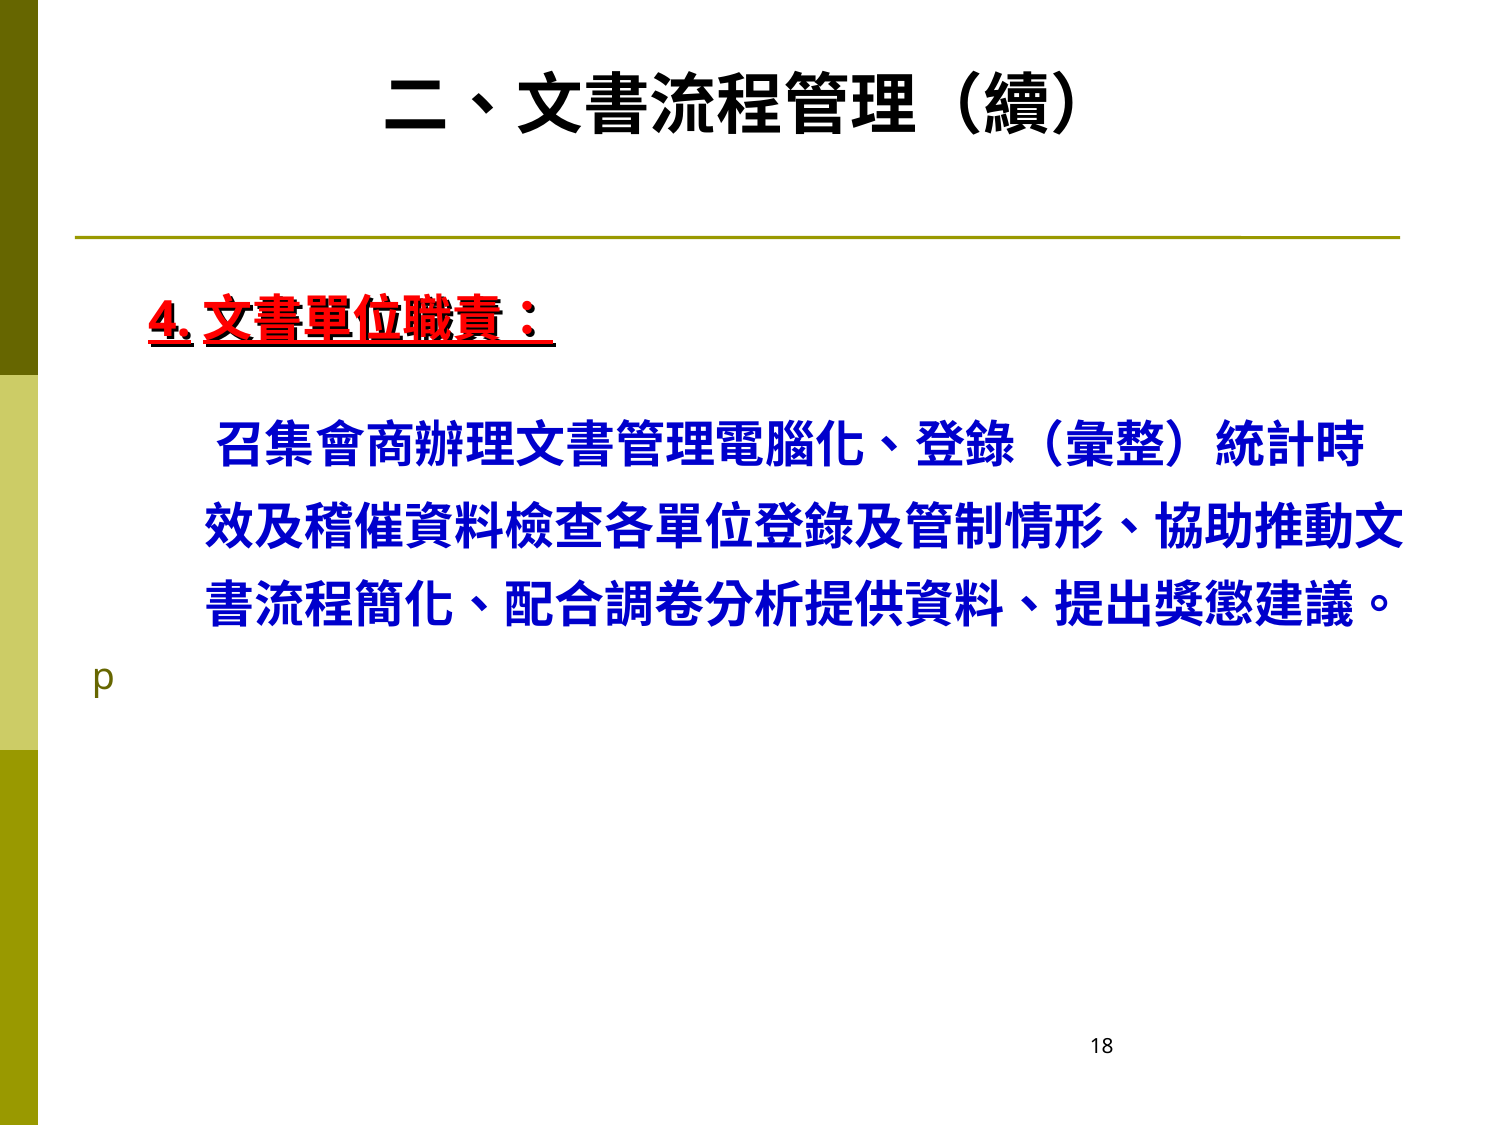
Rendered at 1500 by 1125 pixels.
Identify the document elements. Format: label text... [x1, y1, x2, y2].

list 4.文書單位職責： 召集會商辦理文書管理電腦化、登錄（彙整）統計時效及稽催資料檢查各單位登錄及管制情形、協助推動文書流程簡化、配合調卷分析提供資料、提出獎懲建議。 [76, 278, 1427, 1023]
title 二、文書流程管理（續） [75, 45, 1426, 149]
text_box [1074, 1025, 1426, 1101]
